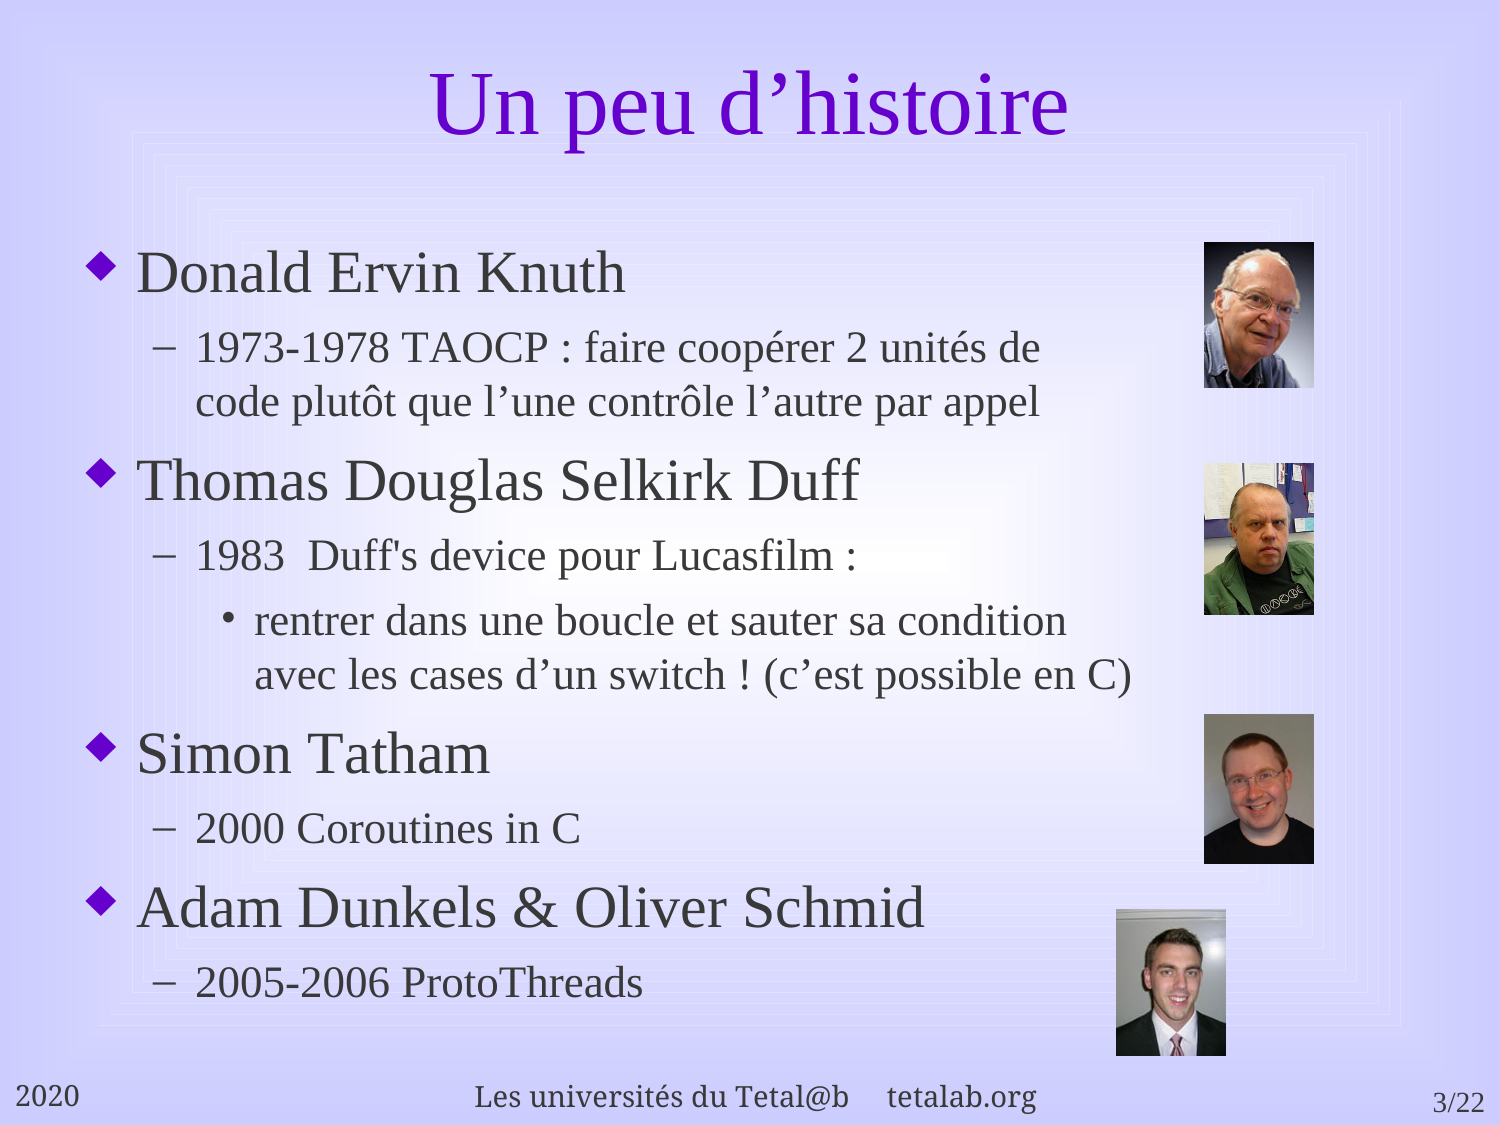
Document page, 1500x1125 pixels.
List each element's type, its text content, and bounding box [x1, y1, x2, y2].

title Un peu d’histoire [0, 5, 1500, 189]
picture [1204, 463, 1314, 615]
list Donald Ervin Knuth 1973-1978 TAOCP : faire coopérer 2 unités de code plutôt que l’une contrôle l’autre par appel Thomas Douglas Selkirk Duff 1983 Duff's device pour Lucasfilm : rentrer dans une boucle et sauter sa condition avec les cases d’un switch ! (c’est possible en C) Simon Tatham 2000 Coroutines in C Adam Dunkels & Oliver Schmid 2005-2006 ProtoThreads [70, 224, 1453, 1016]
picture [1204, 714, 1314, 864]
picture [1116, 909, 1226, 1056]
picture [1204, 242, 1314, 388]
